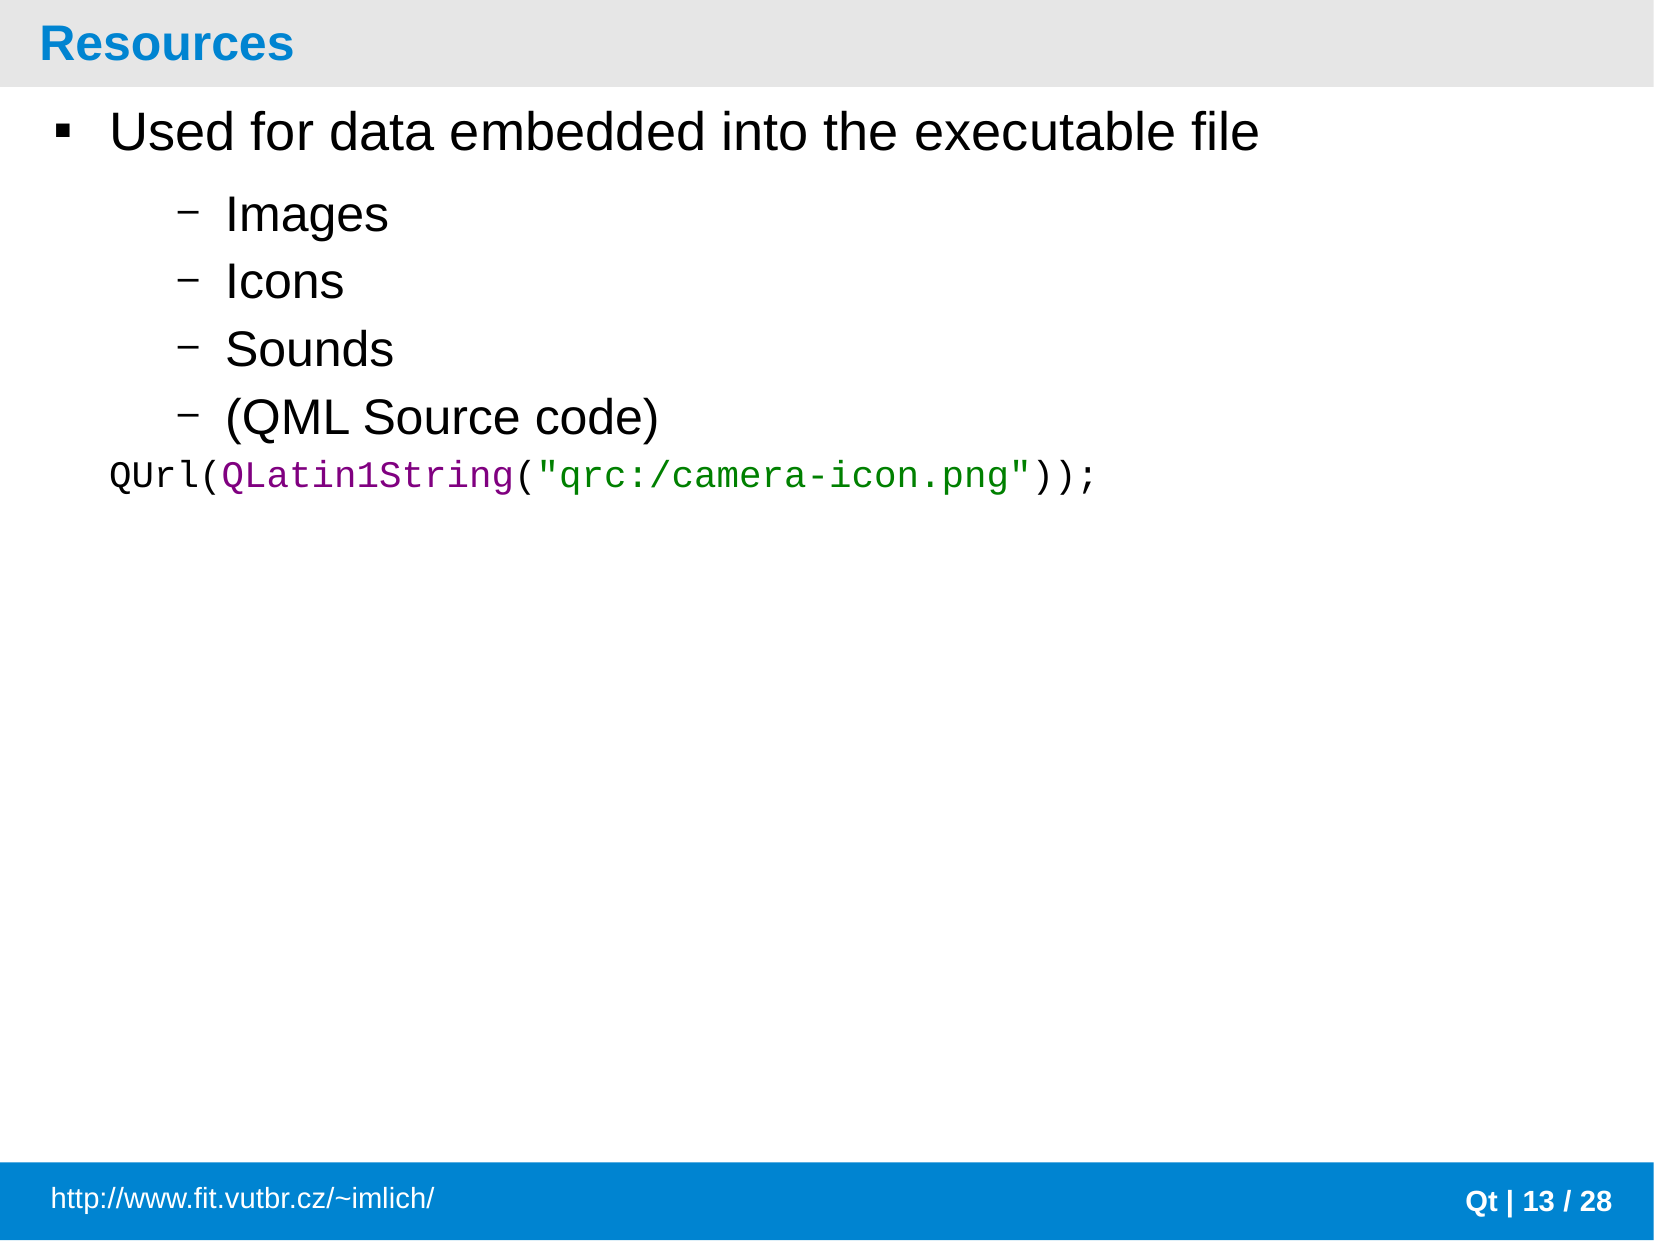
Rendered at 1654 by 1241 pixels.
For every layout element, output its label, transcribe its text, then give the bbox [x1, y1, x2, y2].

title Resources [39, 5, 1615, 81]
list Used for data embedded into the executable file Images Icons Sounds (QML Source code) QUrl(QLatin1String("qrc:/camera-icon.png")); [38, 101, 1616, 1126]
